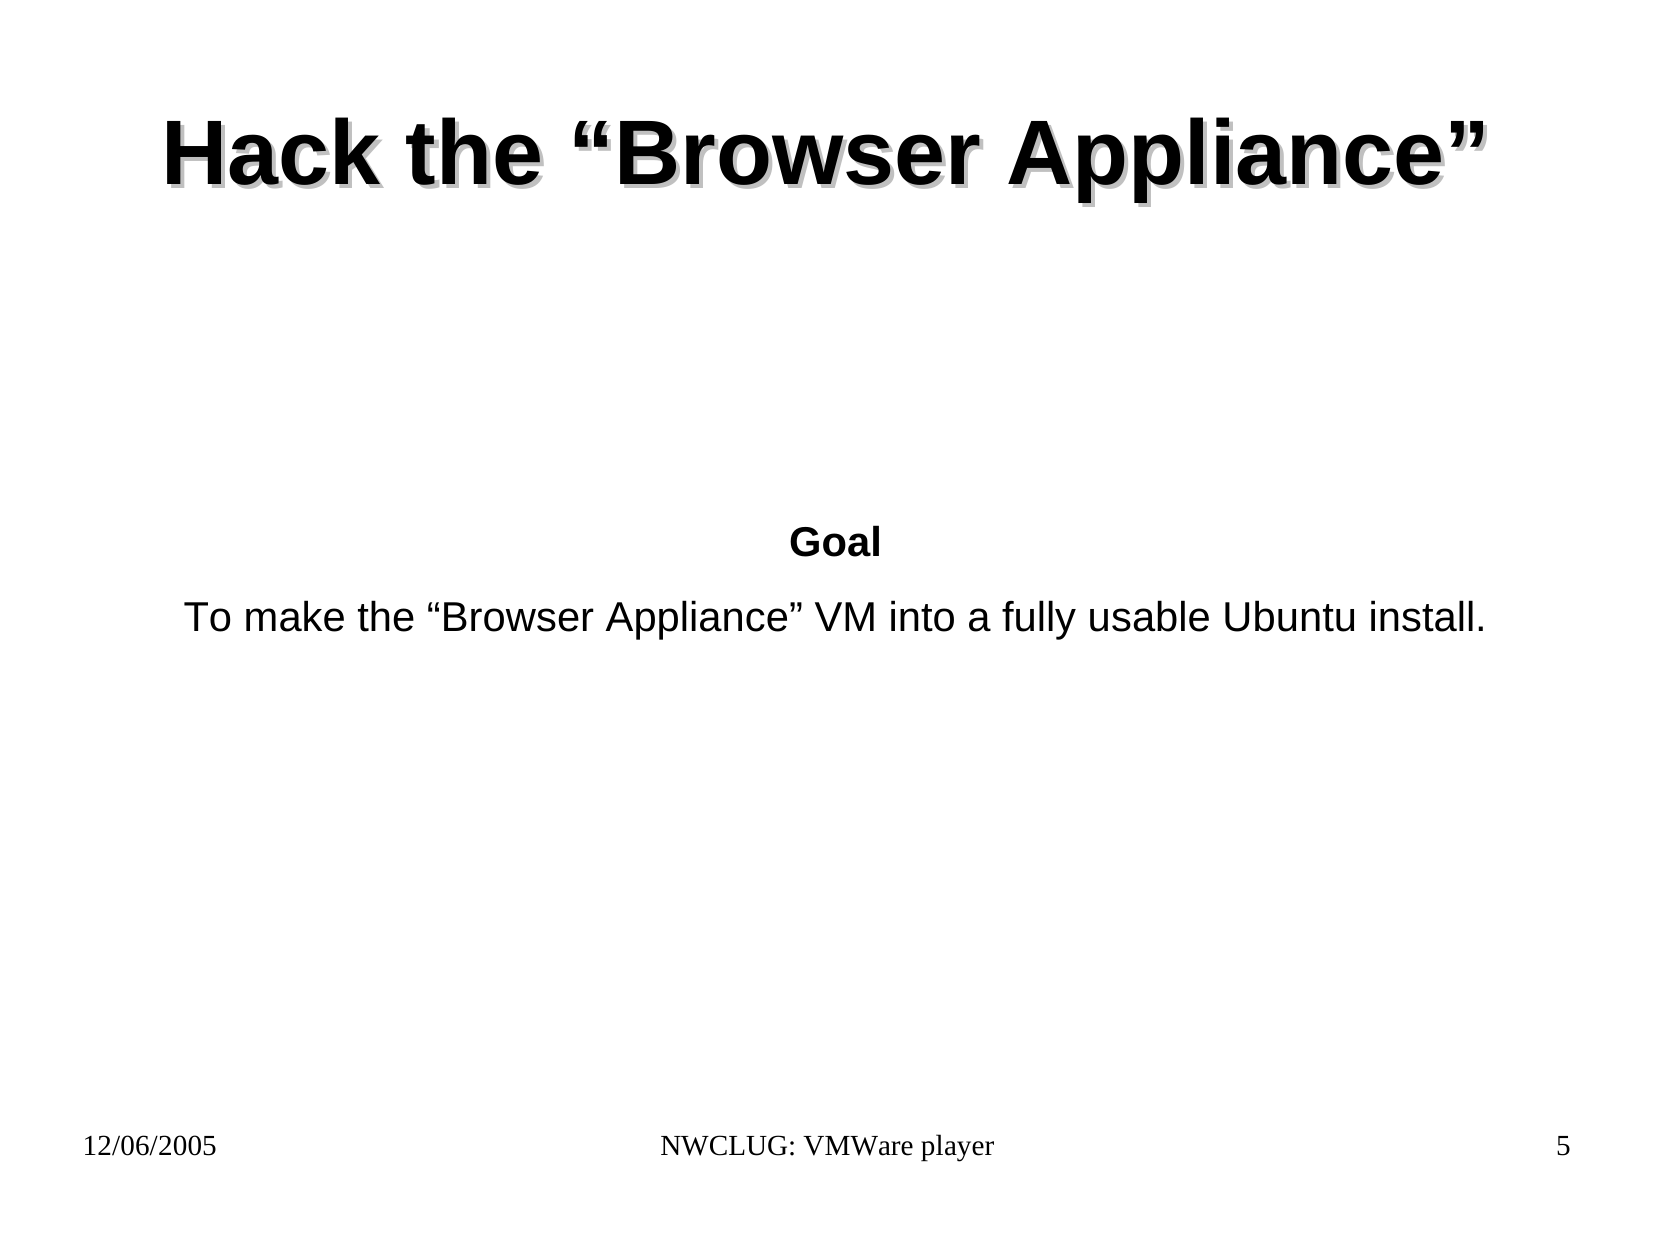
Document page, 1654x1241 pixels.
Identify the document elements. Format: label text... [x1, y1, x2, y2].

list Goal To make the “Browser Appliance” VM into a fully usable Ubuntu install. [82, 290, 1571, 1174]
title Hack the “Browser Appliance” [82, 49, 1571, 257]
